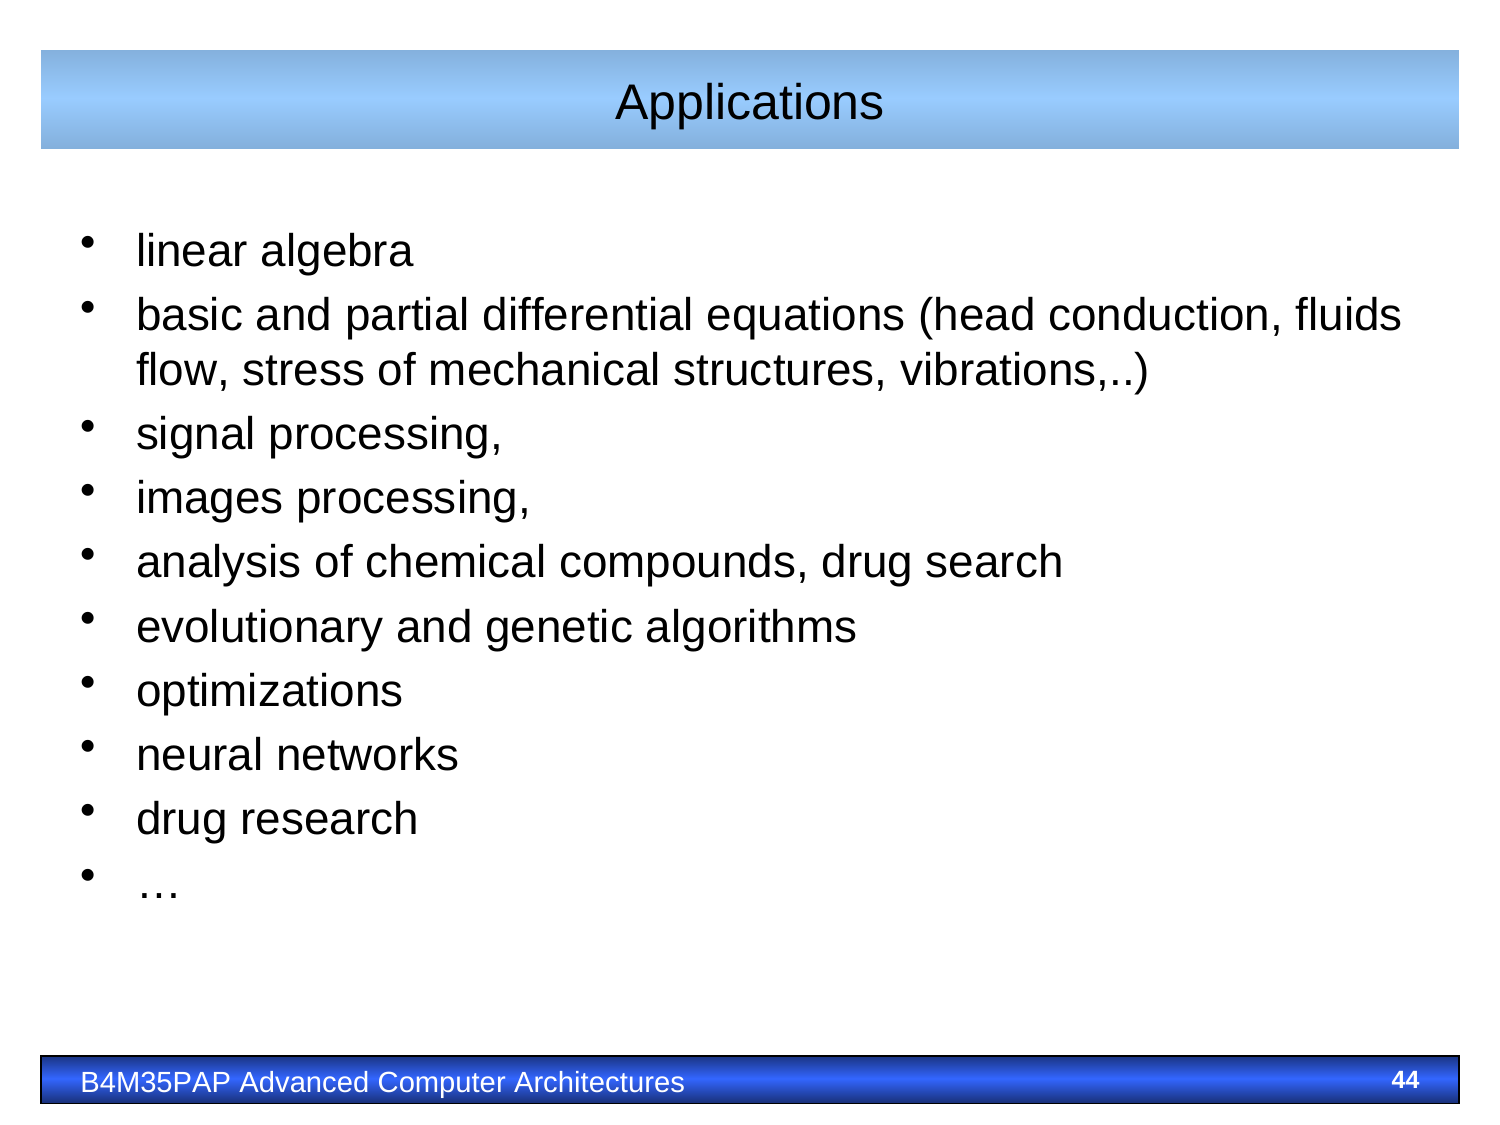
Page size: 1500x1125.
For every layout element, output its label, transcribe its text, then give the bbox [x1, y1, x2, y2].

title Applications [41, 50, 1459, 149]
list linear algebra basic and partial differential equations (head conduction, fluids flow, stress of mechanical structures, vibrations,..) signal processing, images processing, analysis of chemical compounds, drug search evolutionary and genetic algorithms optimizations neural networks drug research … [64, 148, 1436, 1000]
